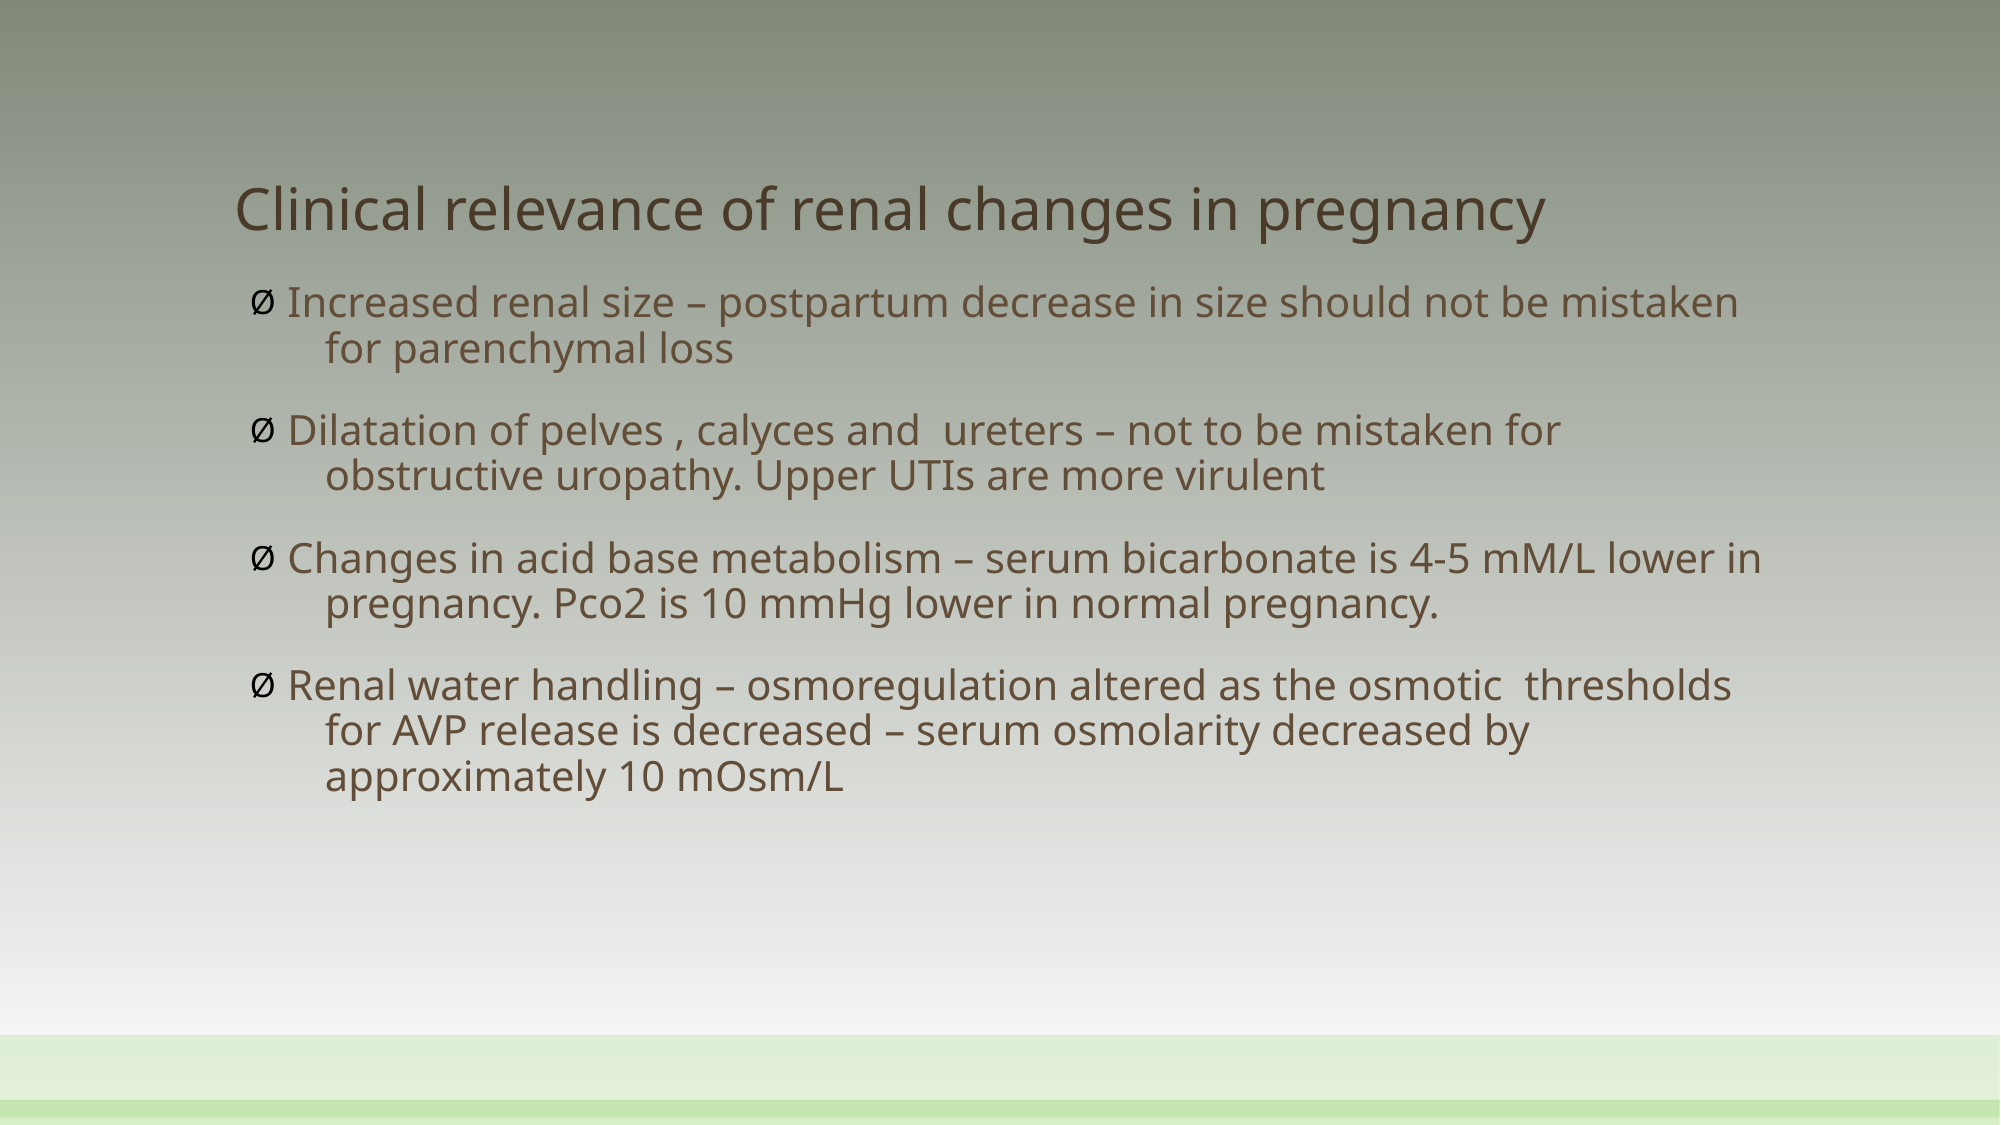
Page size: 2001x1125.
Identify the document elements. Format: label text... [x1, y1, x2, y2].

title Clinical relevance of renal changes in pregnancy [219, 71, 1780, 251]
list Increased renal size – postpartum decrease in size should not be mistaken for parenchymal loss Dilatation of pelves , calyces and ureters – not to be mistaken for obstructive uropathy. Upper UTIs are more virulent Changes in acid base metabolism – serum bicarbonate is 4-5 mM/L lower in pregnancy. Pco2 is 10 mmHg lower in normal pregnancy. Renal water handling – osmoregulation altered as the osmotic thresholds for AVP release is decreased – serum osmolarity decreased by approximately 10 mOsm/L [219, 274, 1780, 987]
